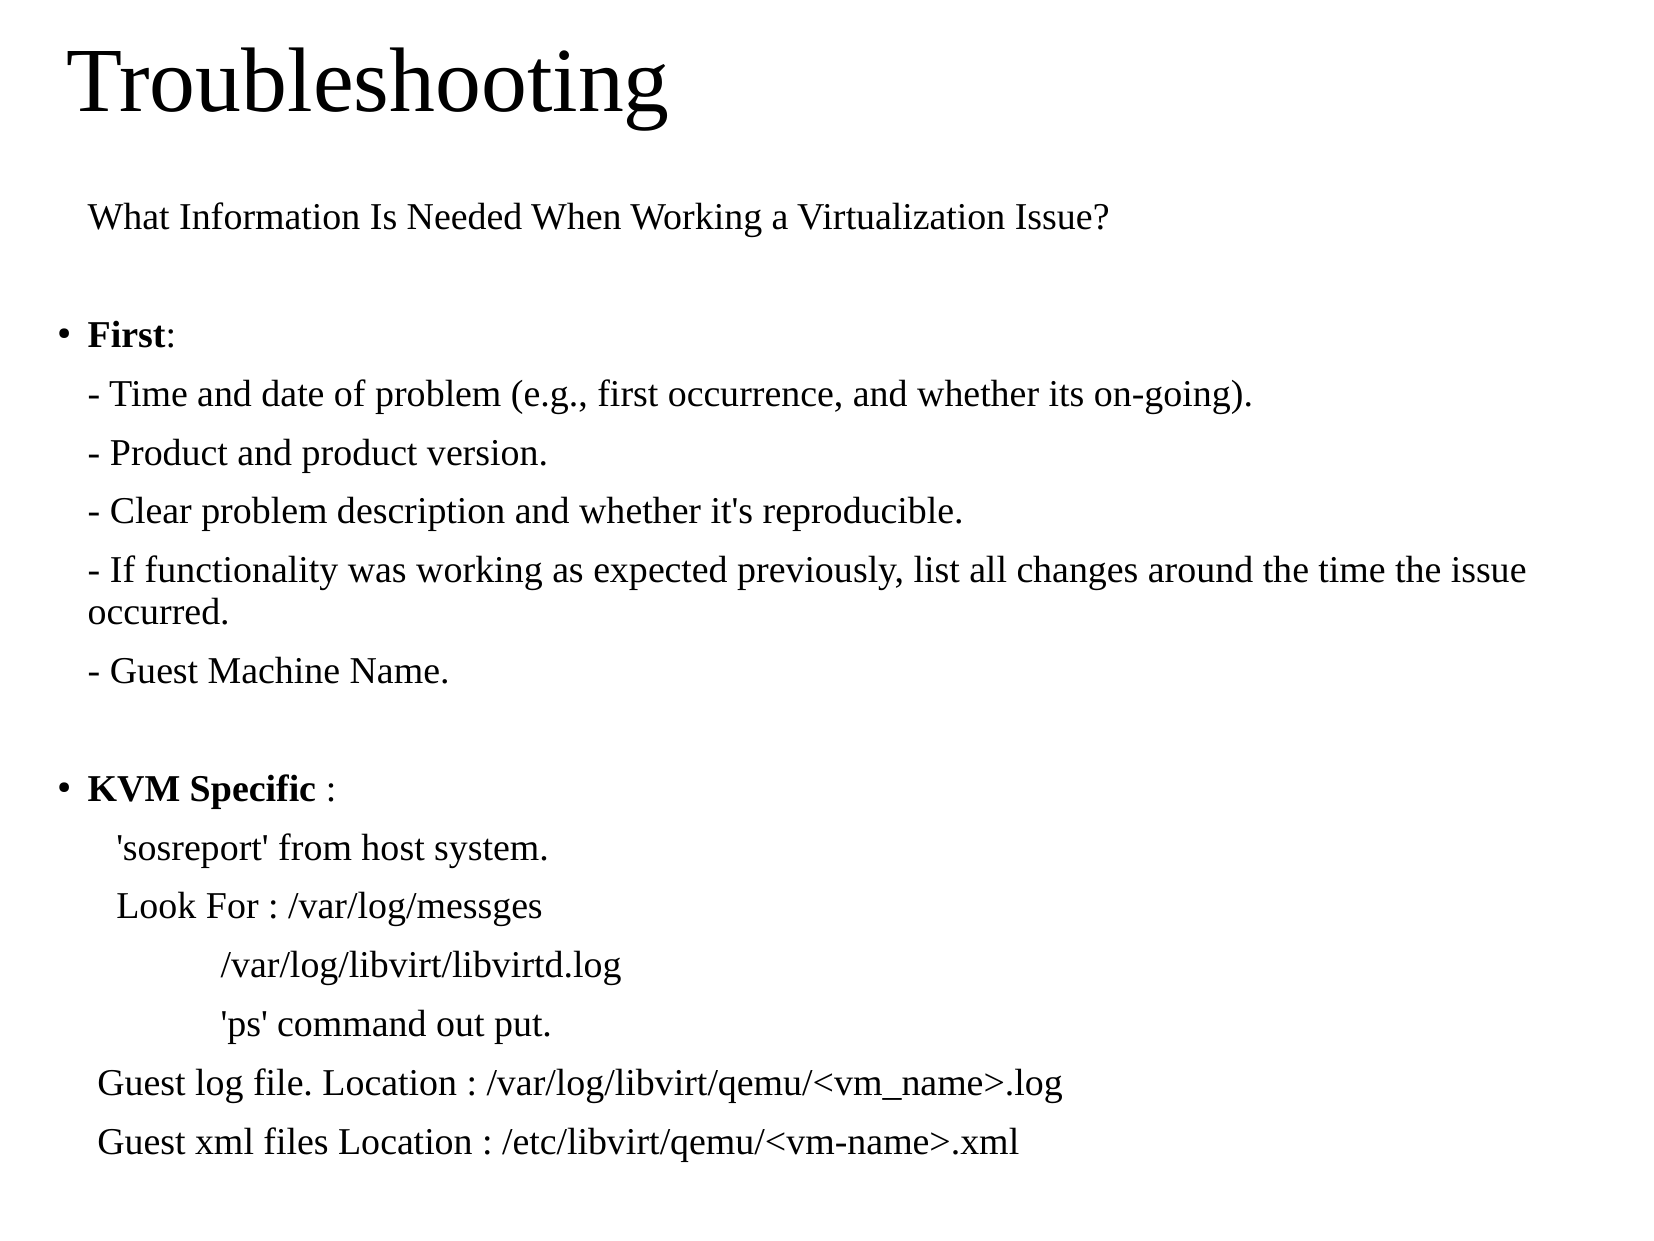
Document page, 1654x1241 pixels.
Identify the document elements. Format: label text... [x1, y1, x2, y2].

list What Information Is Needed When Working a Virtualization Issue? First: - Time and date of problem (e.g., first occurrence, and whether its on-going). - Product and product version. - Clear problem description and whether it's reproducible. - If functionality was working as expected previously, list all changes around the time the issue occurred. - Guest Machine Name. KVM Specific : 'sosreport' from host system. Look For : /var/log/messges /var/log/libvirt/libvirtd.log 'ps' command out put. Guest log file. Location : /var/log/libvirt/qemu/<vm_name>.log Guest xml files Location : /etc/libvirt/qemu/<vm-name>.xml [47, 196, 1595, 1182]
title Troubleshooting [0, 29, 739, 233]
